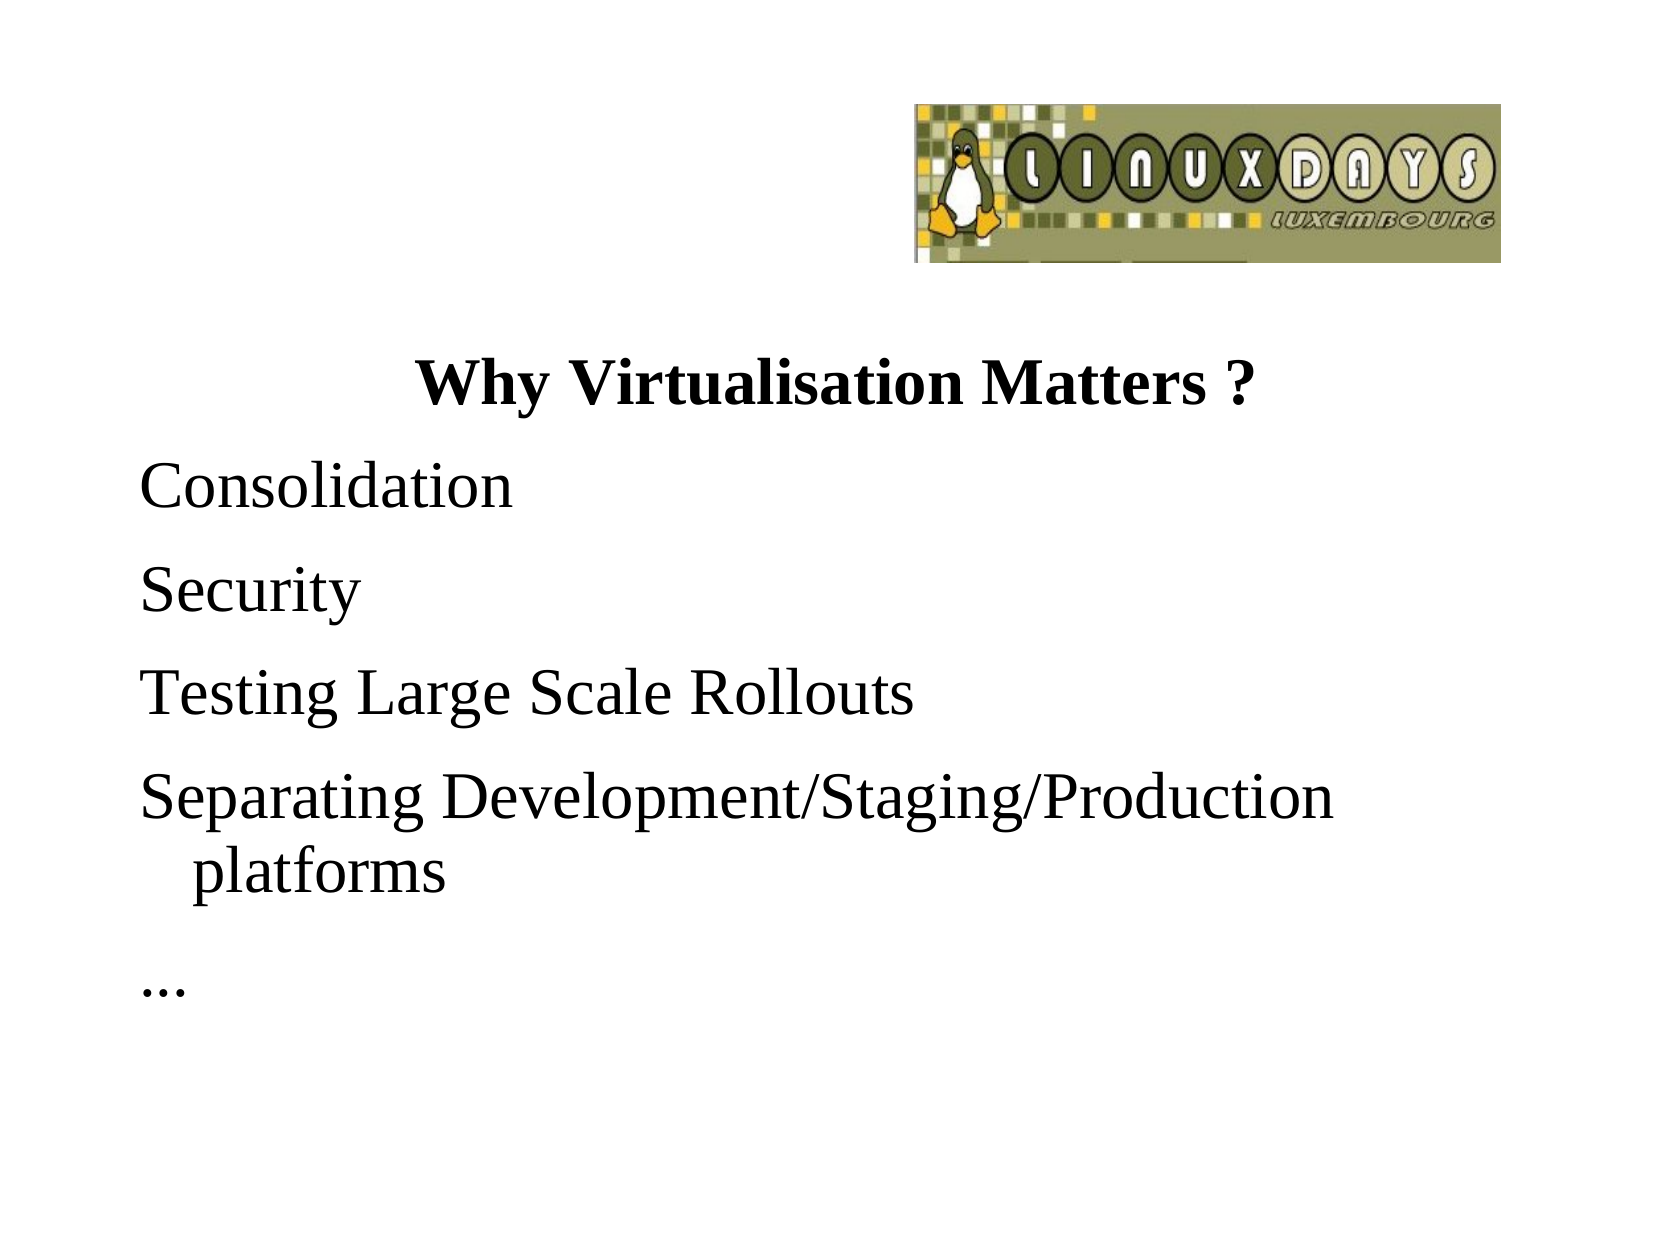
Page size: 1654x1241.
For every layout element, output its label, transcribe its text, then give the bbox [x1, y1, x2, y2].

picture [914, 104, 1501, 263]
list Why Virtualisation Matters ? Consolidation Security Testing Large Scale Rollouts Separating Development/Staging/Production platforms ... [121, 344, 1534, 1241]
